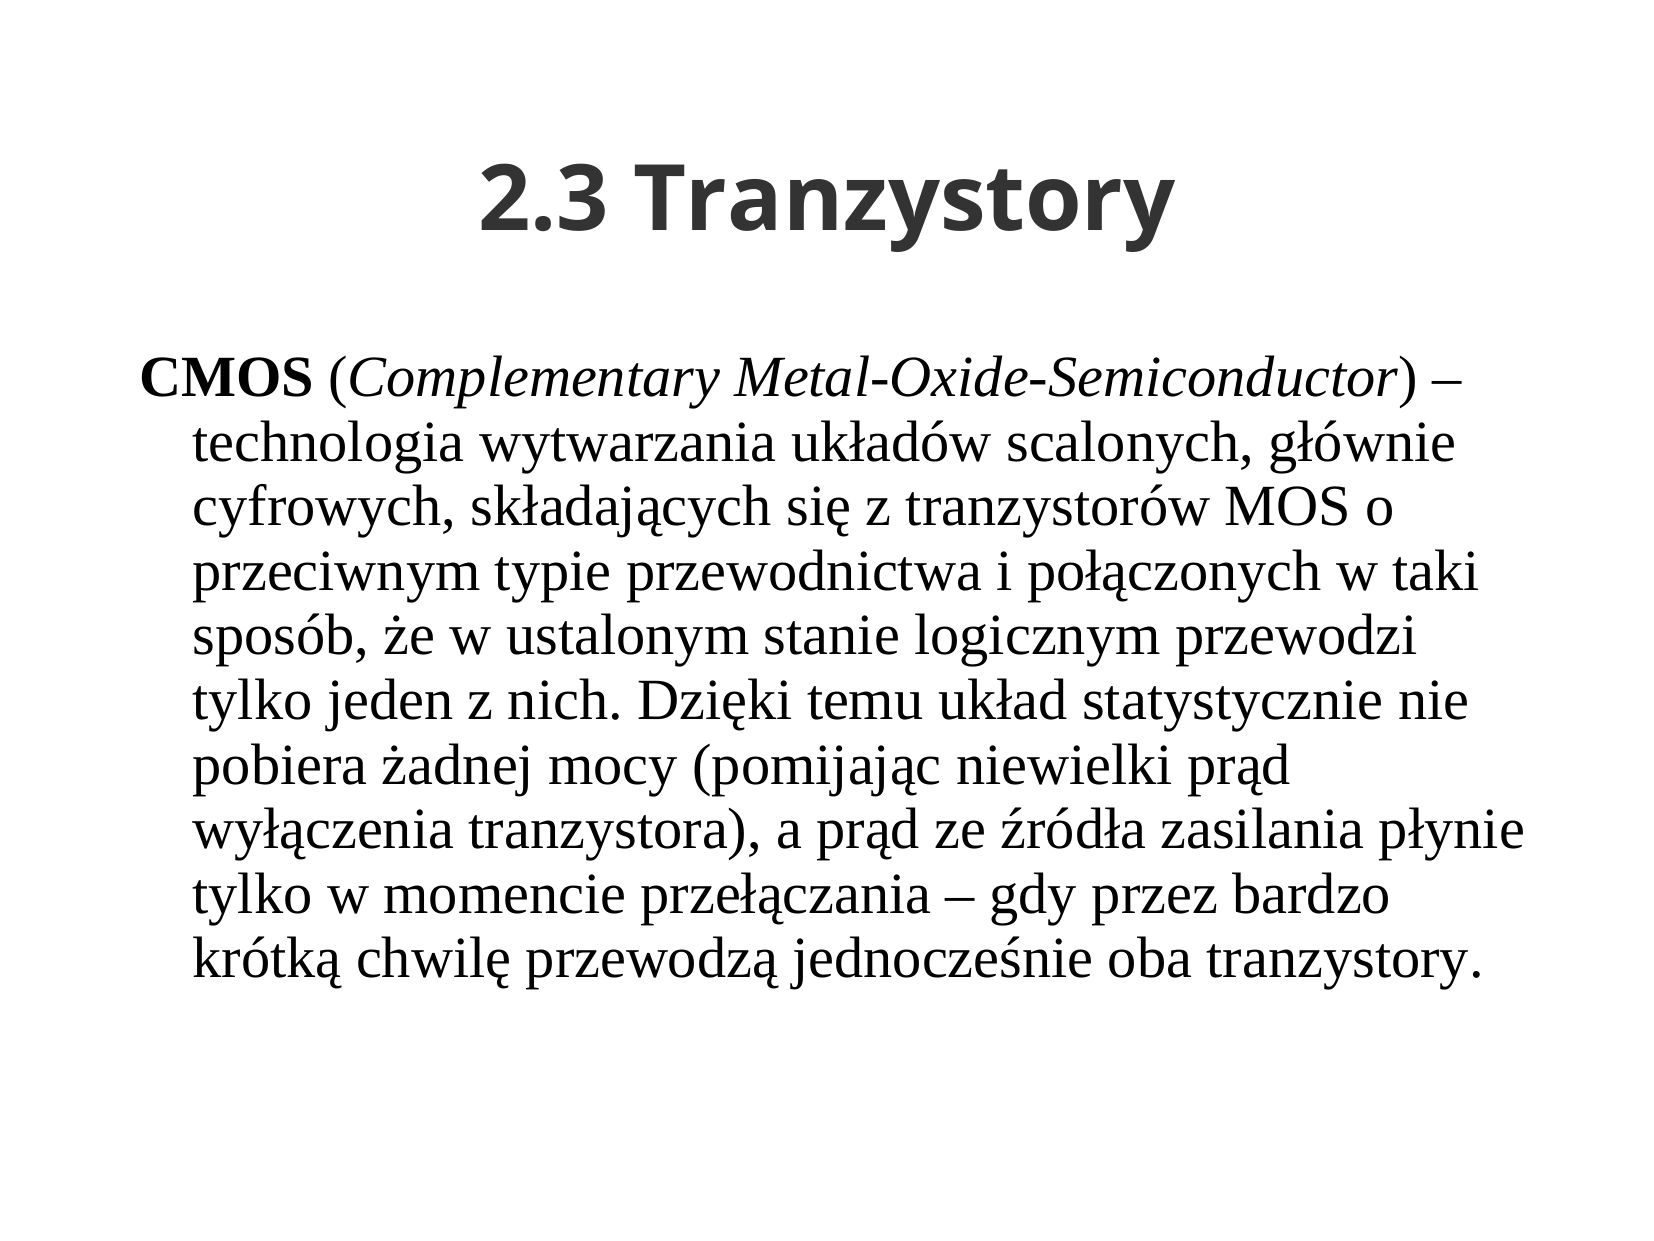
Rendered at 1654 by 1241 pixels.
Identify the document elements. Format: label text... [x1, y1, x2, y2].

title 2.3 Tranzystory [121, 91, 1534, 299]
list CMOS (Complementary Metal-Oxide-Semiconductor) – technologia wytwarzania układów scalonych, głównie cyfrowych, składających się z tranzystorów MOS o przeciwnym typie przewodnictwa i połączonych w taki sposób, że w ustalonym stanie logicznym przewodzi tylko jeden z nich. Dzięki temu układ statystycznie nie pobiera żadnej mocy (pomijając niewielki prąd wyłączenia tranzystora), a prąd ze źródła zasilania płynie tylko w momencie przełączania – gdy przez bardzo krótką chwilę przewodzą jednocześnie oba tranzystory. [121, 344, 1534, 1112]
